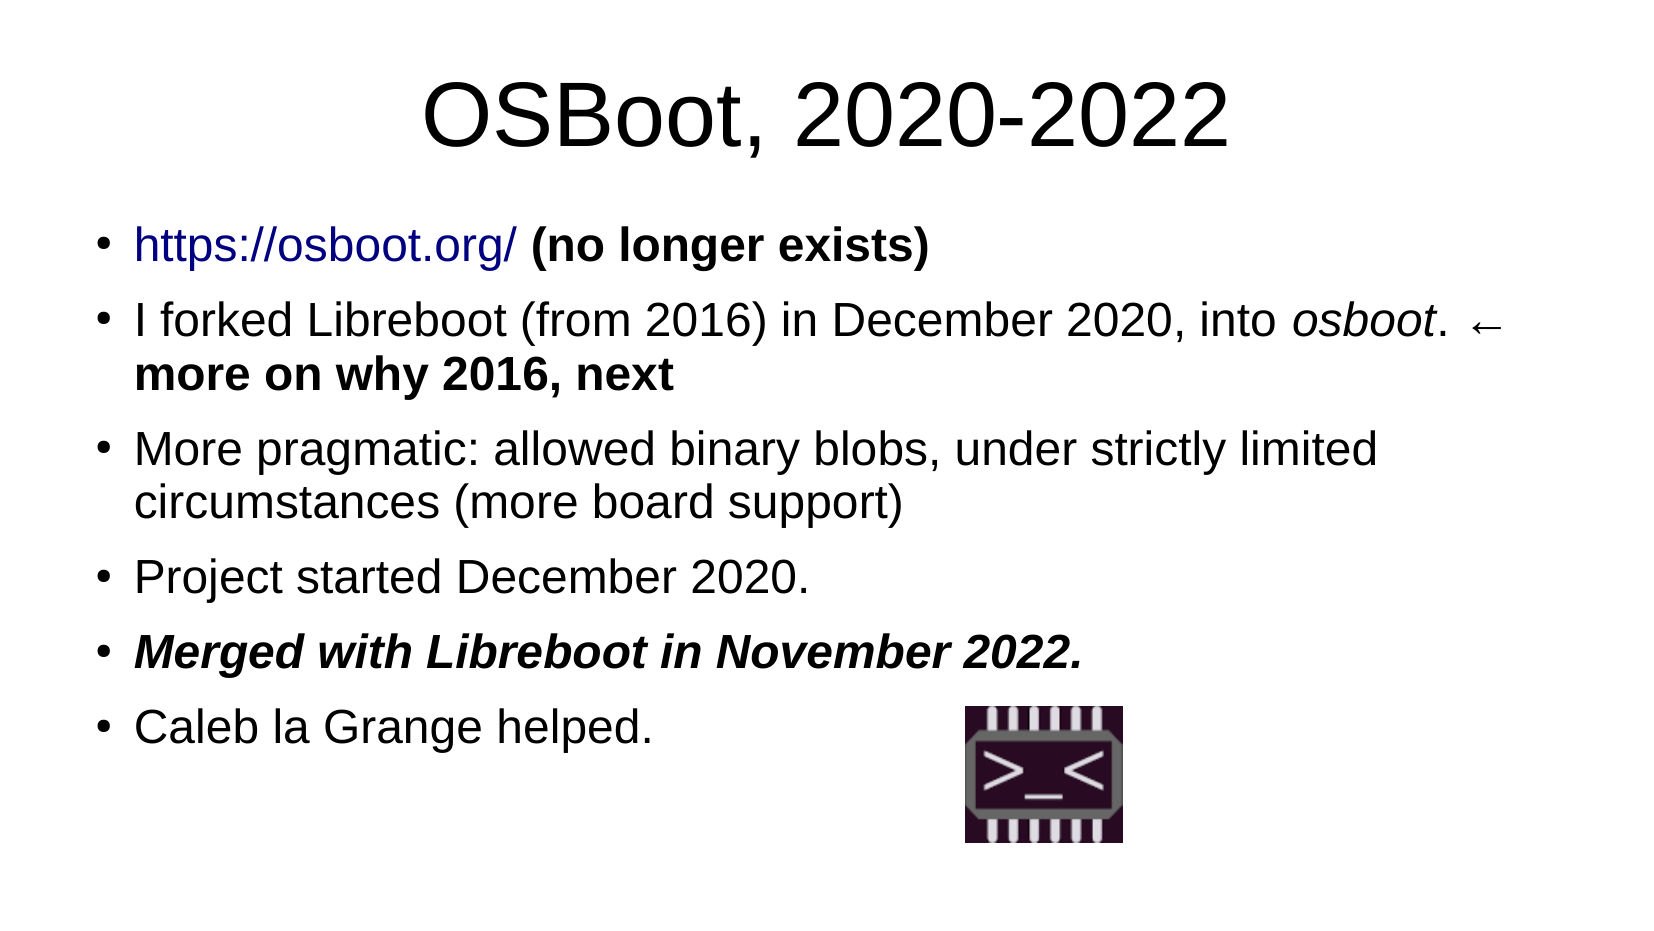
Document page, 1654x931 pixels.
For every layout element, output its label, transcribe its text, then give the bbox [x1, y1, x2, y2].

title OSBoot, 2020-2022 [82, 37, 1571, 193]
picture [965, 706, 1123, 843]
list https://osboot.org/ (no longer exists) I forked Libreboot (from 2016) in December 2020, into osboot. ← more on why 2016, next More pragmatic: allowed binary blobs, under strictly limited circumstances (more board support) Project started December 2020. Merged with Libreboot in November 2022. Caleb la Grange helped. [82, 217, 1571, 758]
